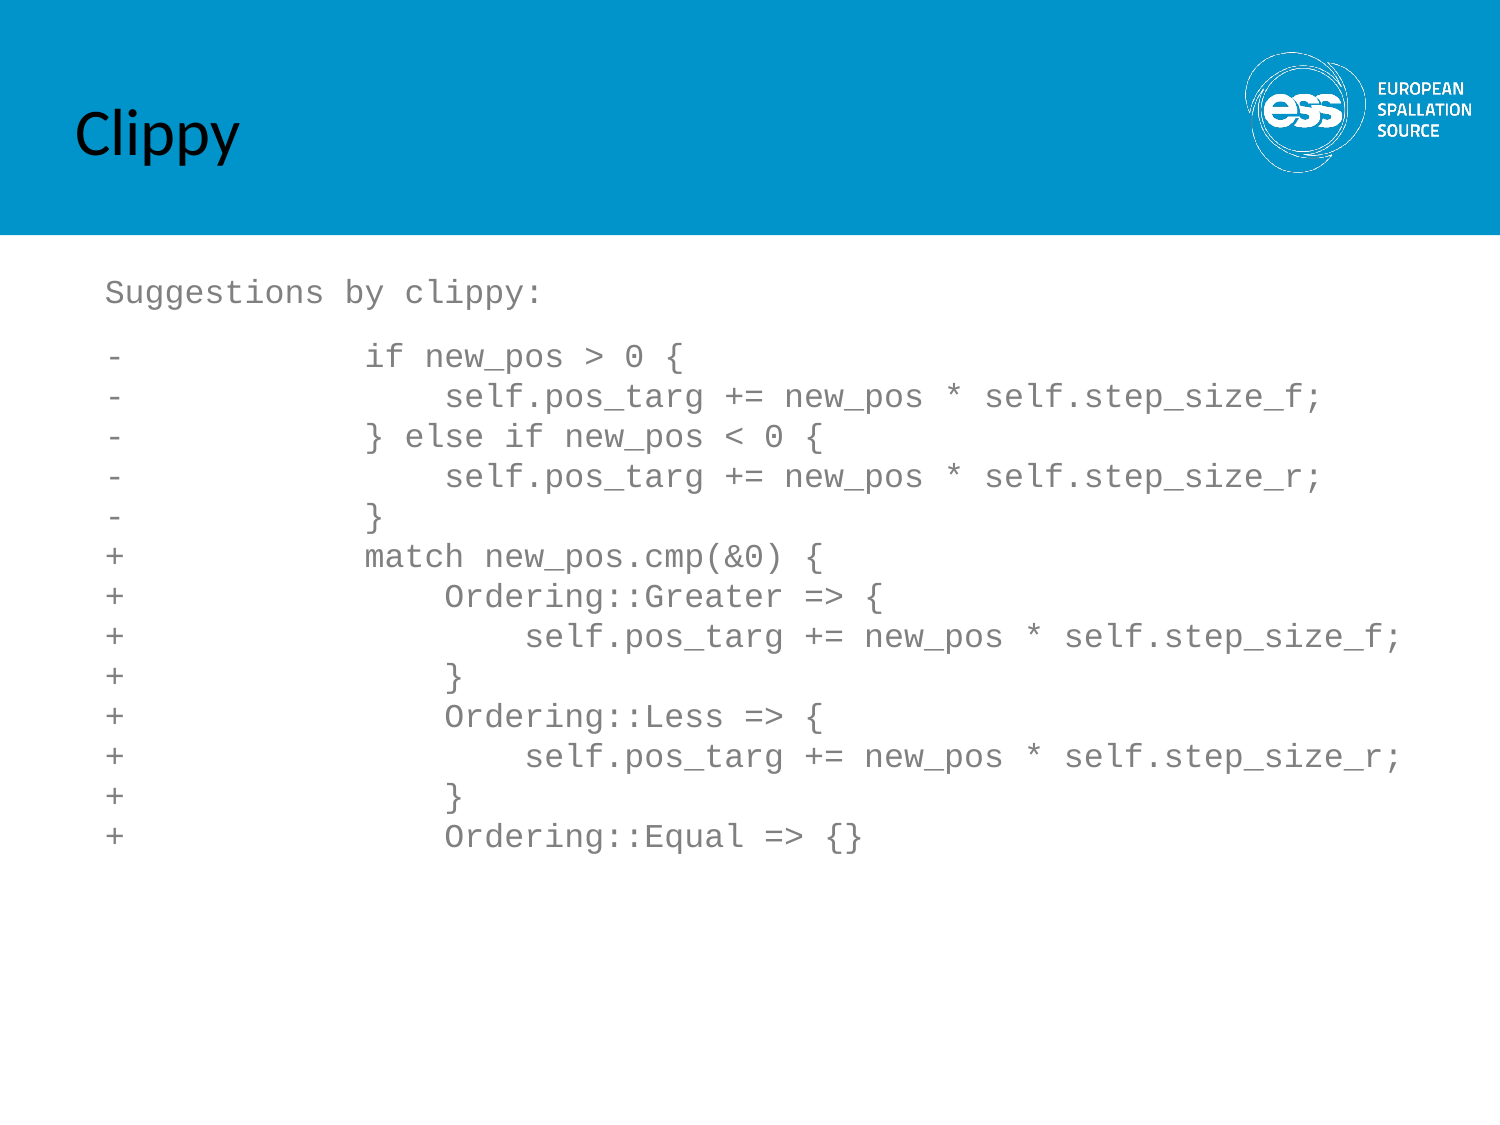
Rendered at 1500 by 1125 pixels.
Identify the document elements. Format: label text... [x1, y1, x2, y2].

picture [1432, 125, 1438, 136]
picture [1423, 83, 1430, 94]
picture [1454, 83, 1458, 94]
picture [1443, 86, 1450, 93]
picture [1409, 104, 1415, 115]
picture [1398, 109, 1406, 115]
picture [1436, 104, 1444, 115]
picture [1379, 83, 1385, 94]
picture [1400, 83, 1407, 94]
list Suggestions by clippy: - if new_pos > 0 { - self.pos_targ += new_pos * self.step_size_f; - } else if new_pos < 0 { - self.pos_targ += new_pos * self.step_size_r; - } + match new_pos.cmp(&0) { + Ordering::Greater => { + self.pos_targ += new_pos * self.step_size_f; + } + Ordering::Less => { + self.pos_targ += new_pos * self.step_size_r; + } + Ordering::Equal => {} [90, 262, 1441, 1005]
picture [1264, 94, 1342, 127]
picture [1418, 104, 1423, 115]
picture [1389, 104, 1393, 115]
title Clippy [75, 45, 1247, 233]
picture [1422, 125, 1428, 134]
